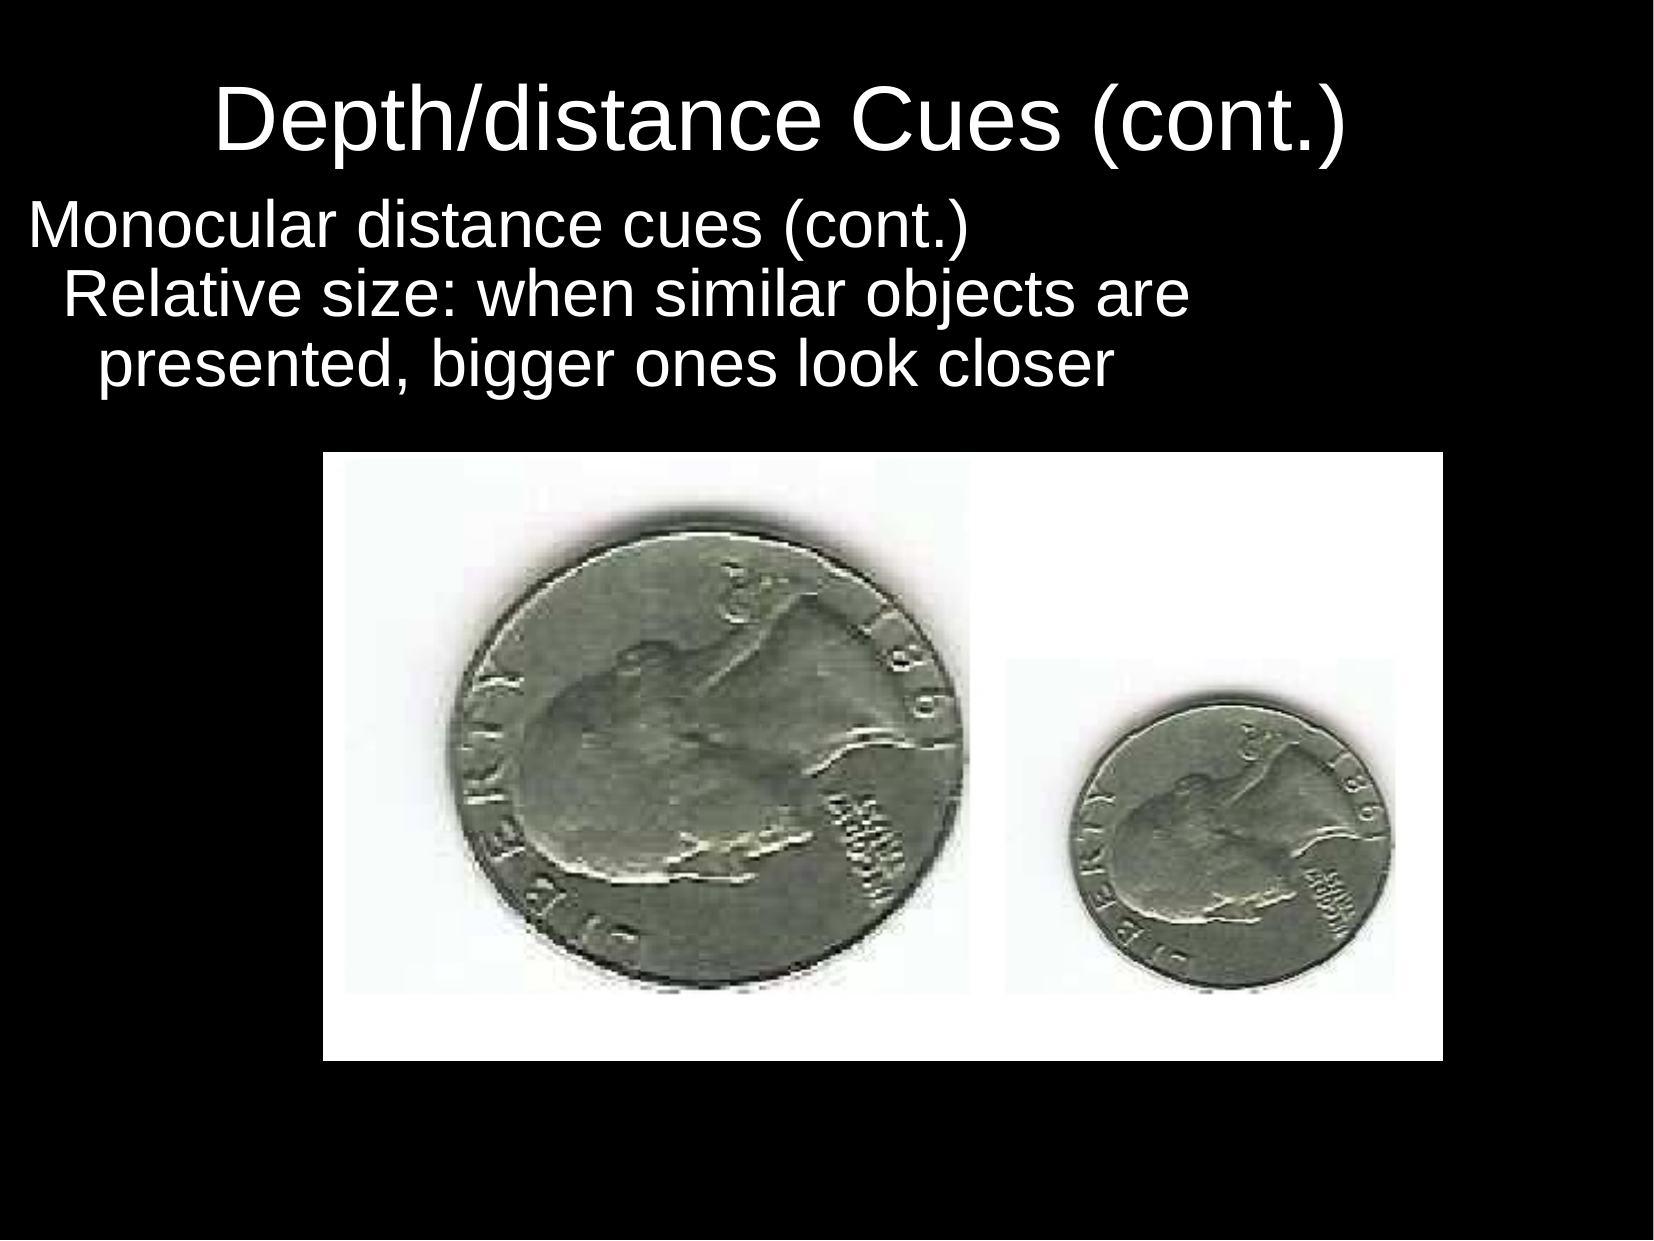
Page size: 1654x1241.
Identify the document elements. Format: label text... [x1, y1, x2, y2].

title Depth/distance Cues (cont.) [37, 17, 1526, 226]
picture [323, 452, 1443, 1061]
text_box Monocular distance cues (cont.) Relative size: when similar objects are presented, bigger ones look closer [27, 191, 1516, 401]
